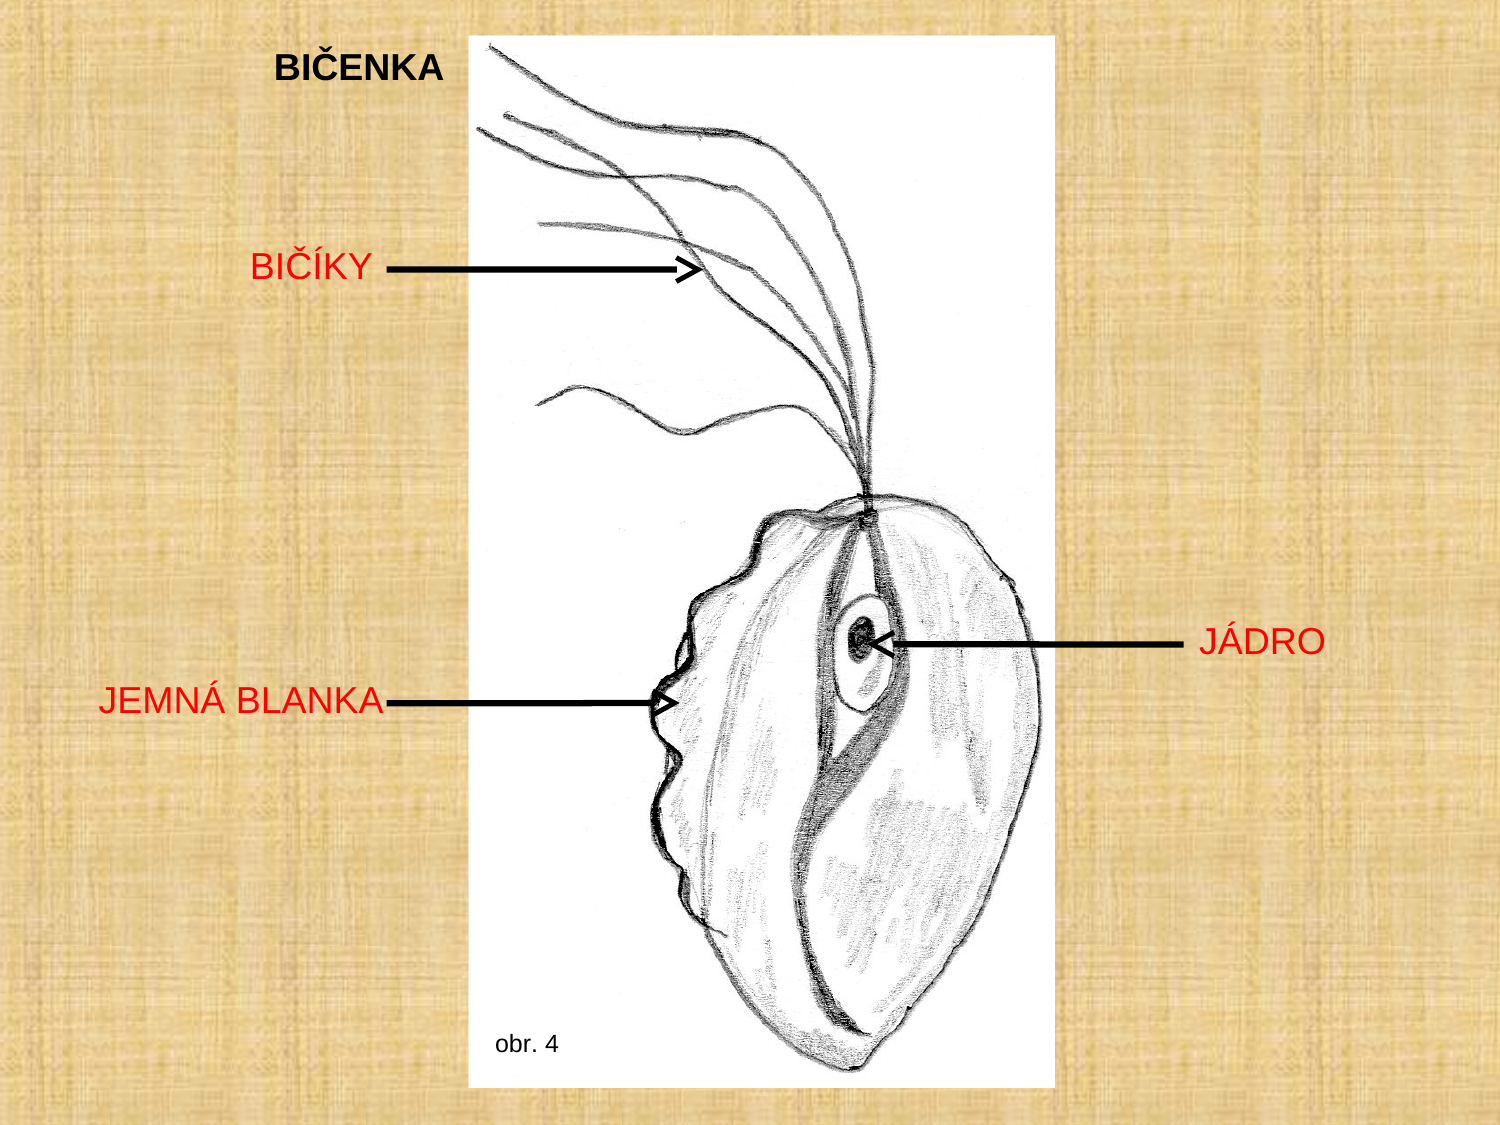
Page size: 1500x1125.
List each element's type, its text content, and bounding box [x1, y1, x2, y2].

text_box JÁDRO [1184, 609, 1342, 670]
text_box BIČÍKY [235, 234, 388, 295]
text_box BIČENKA [259, 35, 460, 96]
text_box obr. 4 [480, 1019, 575, 1065]
text_box JEMNÁ BLANKA [83, 667, 399, 729]
picture [0, 0, 1500, 1125]
